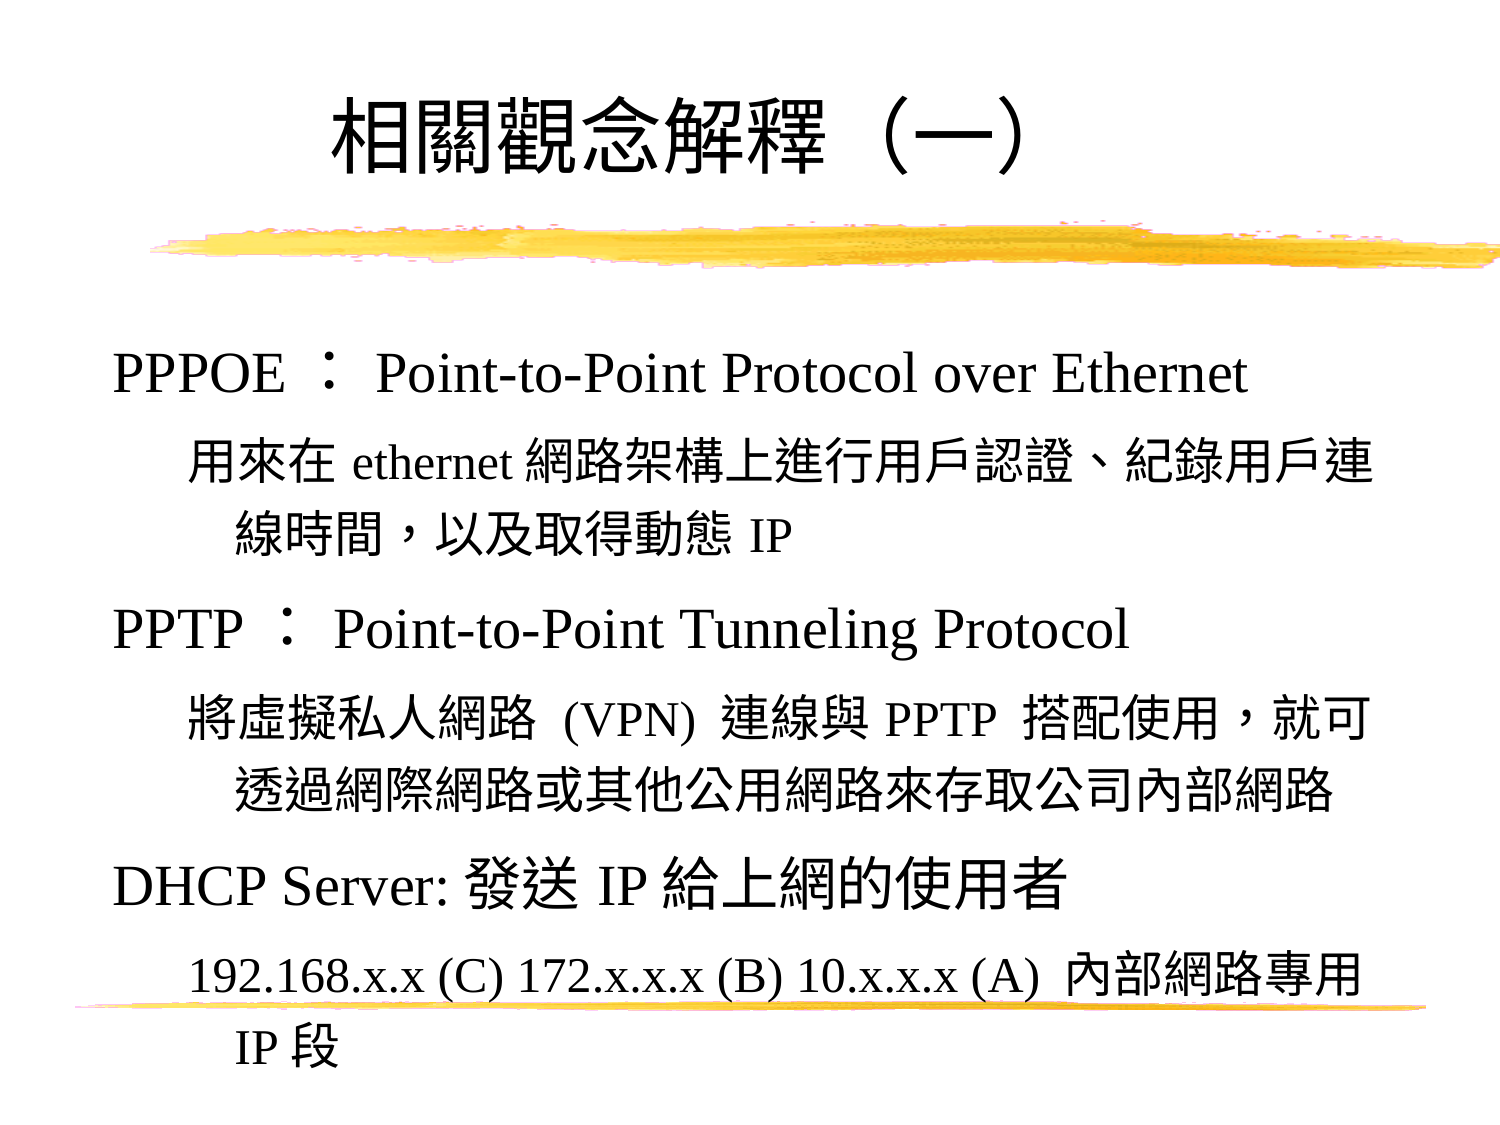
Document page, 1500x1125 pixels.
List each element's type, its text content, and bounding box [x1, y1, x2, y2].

picture [75, 999, 1426, 1013]
list PPPOE：Point-to-Point Protocol over Ethernet 用來在ethernet網路架構上進行用戶認證、紀錄用戶連線時間，以及取得動態IP PPTP：Point-to-Point Tunneling Protocol 將虛擬私人網路 (VPN) 連線與PPTP 搭配使用，就可透過網際網路或其他公用網路來存取公司內部網路 DHCP Server:發送IP給上網的使用者 192.168.x.x (C) 172.x.x.x (B) 10.x.x.x (A) 內部網路專用IP段 [112, 324, 1388, 986]
title 相關觀念解釋（一） [66, 44, 1342, 218]
picture [150, 215, 1500, 279]
